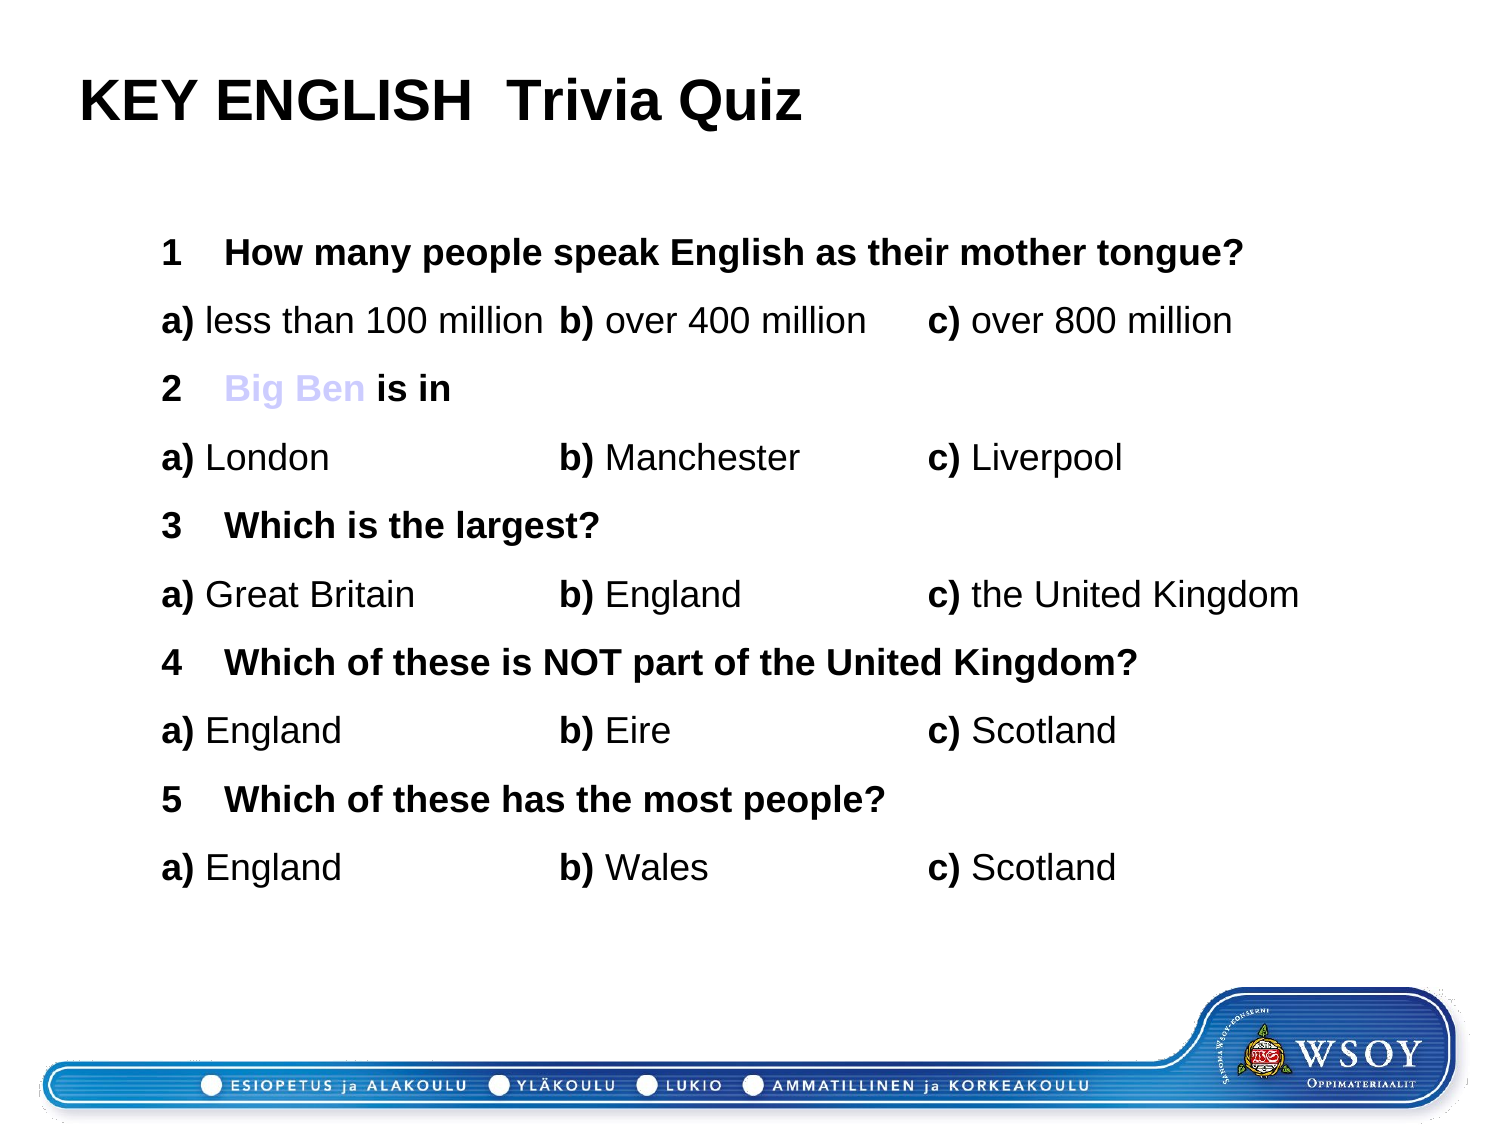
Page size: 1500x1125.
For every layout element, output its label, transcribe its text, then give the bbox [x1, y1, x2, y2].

picture [0, 987, 1500, 1125]
text_box 1 How many people speak English as their mother tongue? a) less than 100 million b) over 400 million c) over 800 million 2 Big Ben is in a) London b) Manchester c) Liverpool 3 Which is the largest? a) Great Britain b) England c) the United Kingdom 4 Which of these is NOT part of the United Kingdom? a) England b) Eire c) Scotland 5 Which of these has the most people? a) England b) Wales c) Scotland [88, 219, 1400, 896]
text_box KEY ENGLISH Trivia Quiz [64, 54, 1424, 141]
